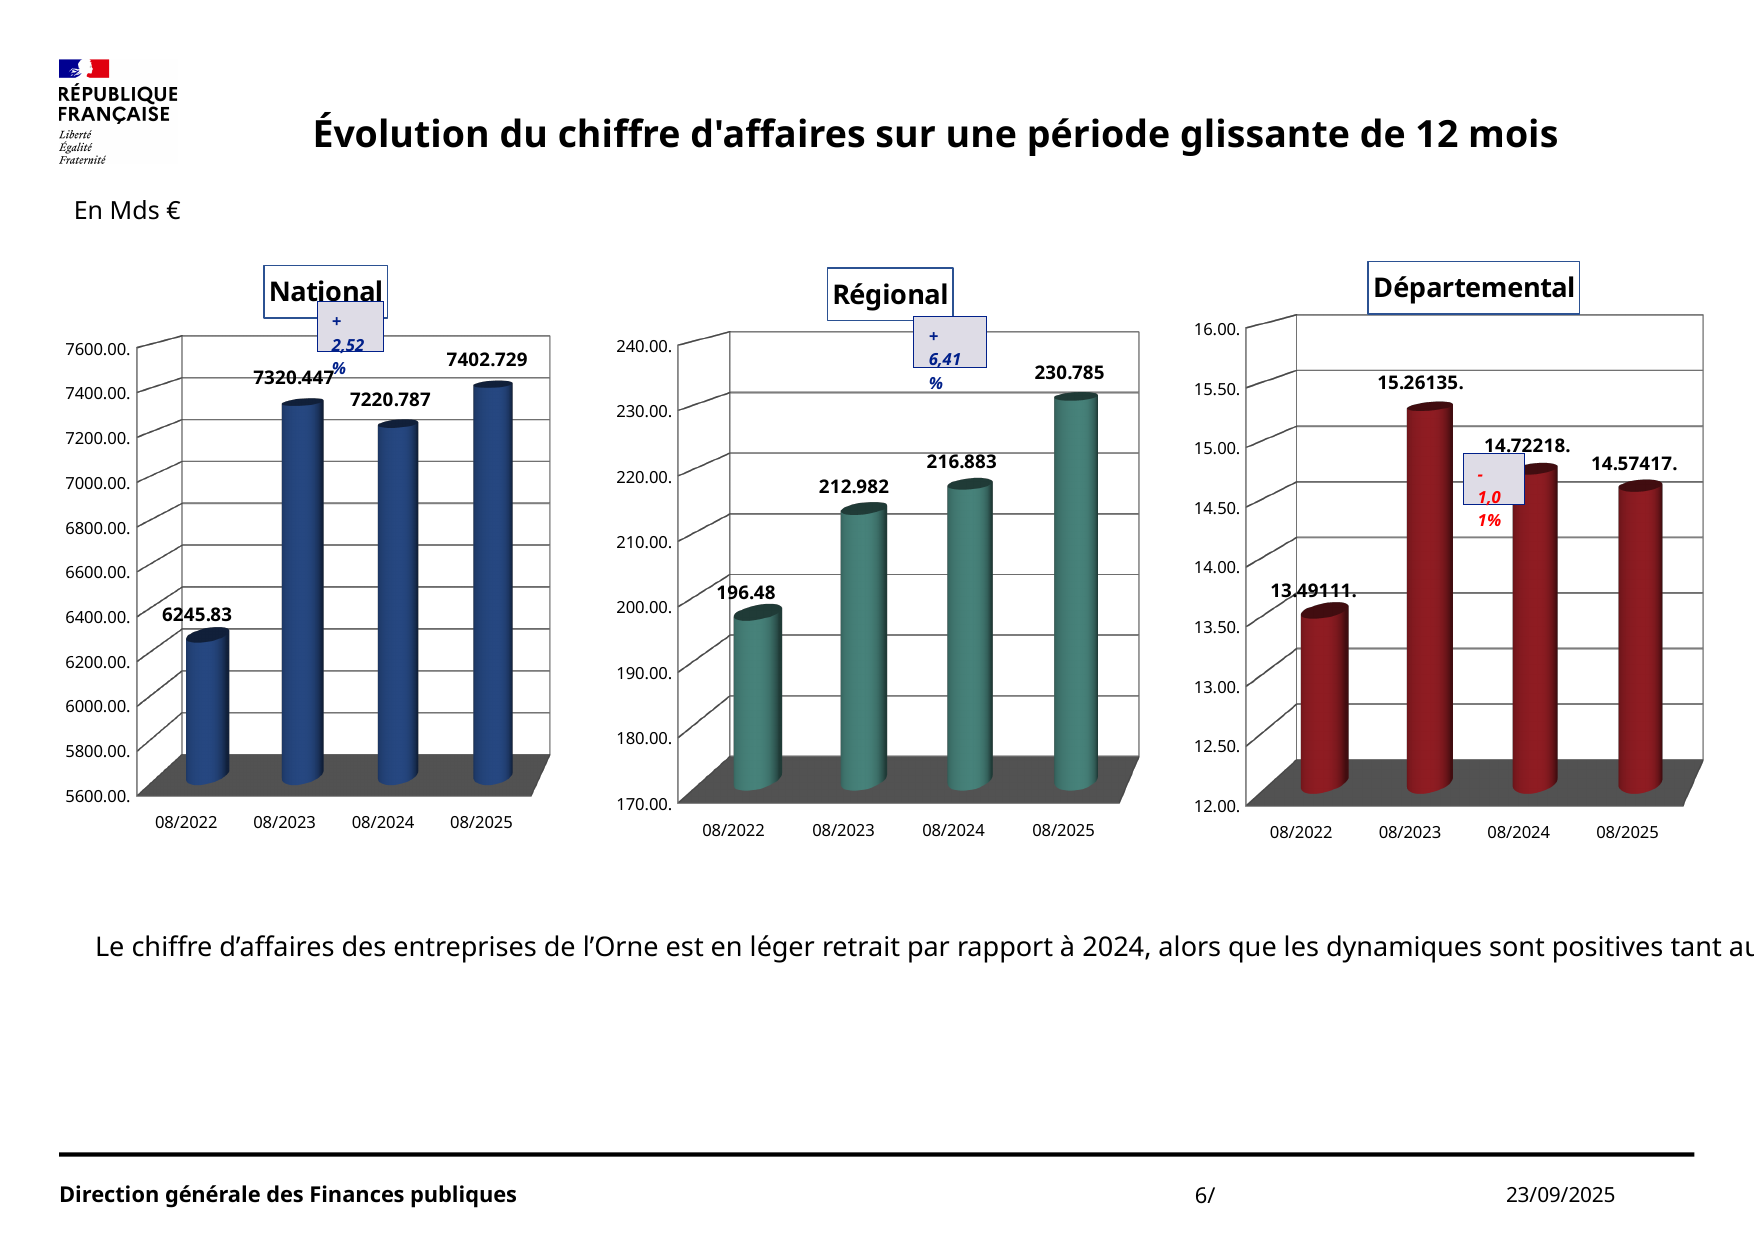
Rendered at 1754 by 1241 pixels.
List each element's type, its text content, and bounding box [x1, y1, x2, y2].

text_box En Mds € [59, 185, 443, 236]
text_box Le chiffre d’affaires des entreprises de l’Orne est en léger retrait par rapport à 2024, alors que les dynamiques sont positives tant au plan national que régional [80, 920, 1677, 1132]
chart [54, 236, 562, 851]
chart [1181, 229, 1716, 857]
title Évolution du chiffre d'affaires sur une période glissante de 12 mois [206, 88, 1667, 178]
chart [600, 230, 1152, 857]
